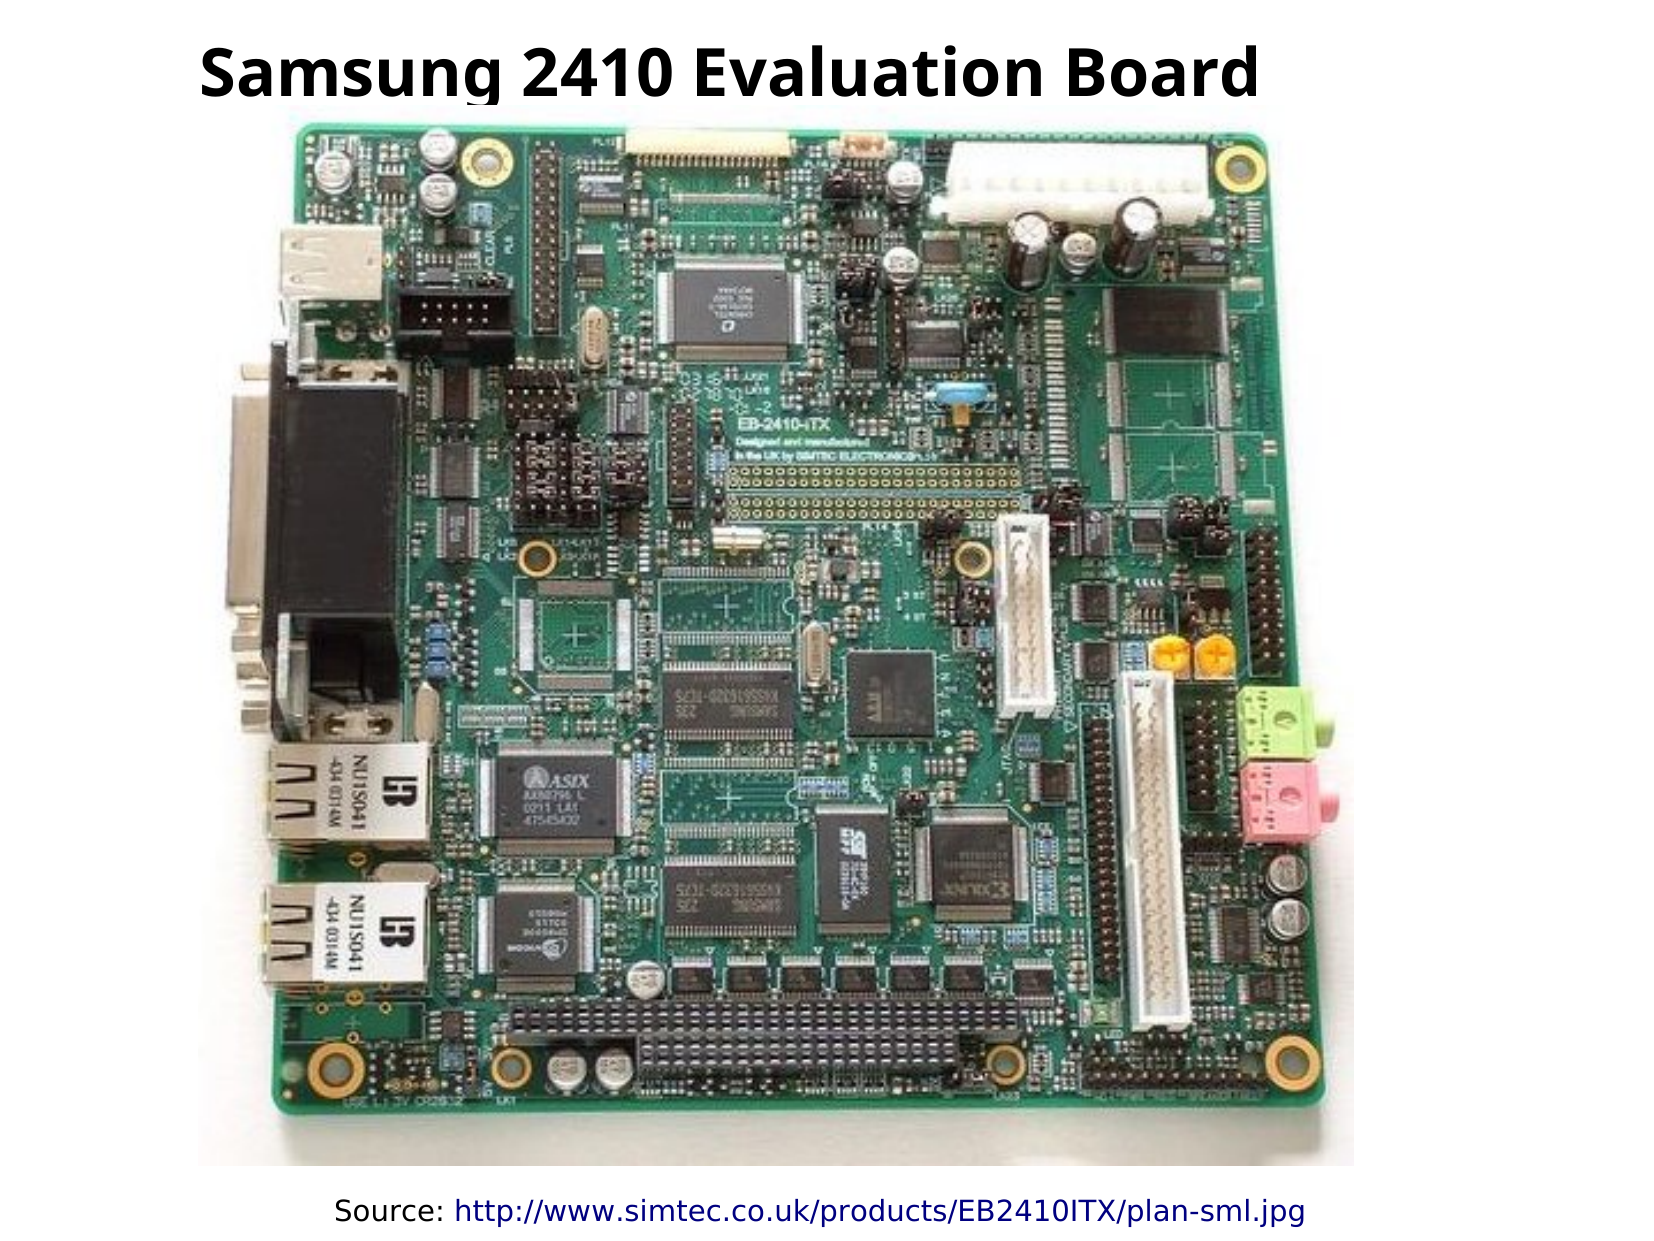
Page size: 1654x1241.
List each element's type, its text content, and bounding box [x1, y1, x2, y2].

text_box Samsung 2410 Evaluation Board [199, 25, 1486, 133]
picture [198, 105, 1354, 1166]
text_box Source: http://www.simtec.co.uk/products/EB2410ITX/plan-sml.jpg [334, 1193, 1375, 1241]
